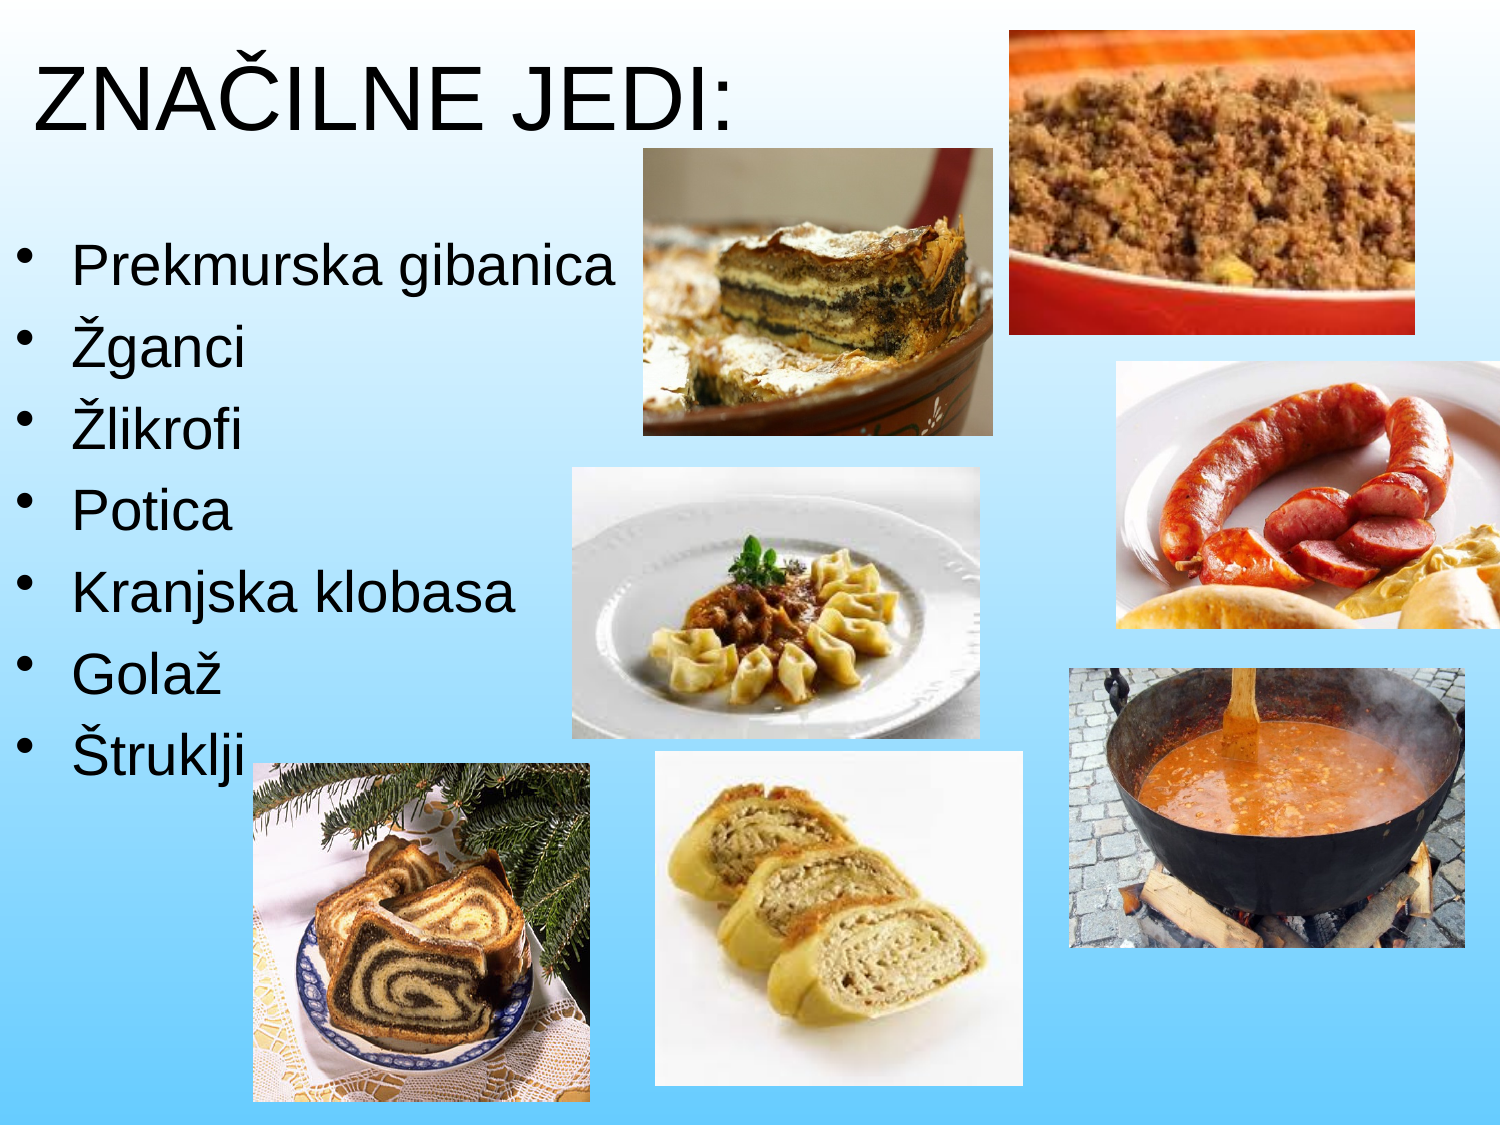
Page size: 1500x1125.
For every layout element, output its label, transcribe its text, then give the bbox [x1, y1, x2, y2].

picture [643, 148, 993, 436]
picture [1069, 668, 1465, 948]
picture [1116, 361, 1500, 629]
picture [1009, 30, 1415, 335]
picture [572, 467, 980, 739]
list Prekmurska gibanica Žganci Žlikrofi Potica Kranjska klobasa Golaž Štruklji [0, 220, 1350, 963]
title ZNAČILNE JEDI: [0, 0, 1061, 188]
picture [253, 763, 590, 1102]
picture [655, 751, 1023, 1086]
